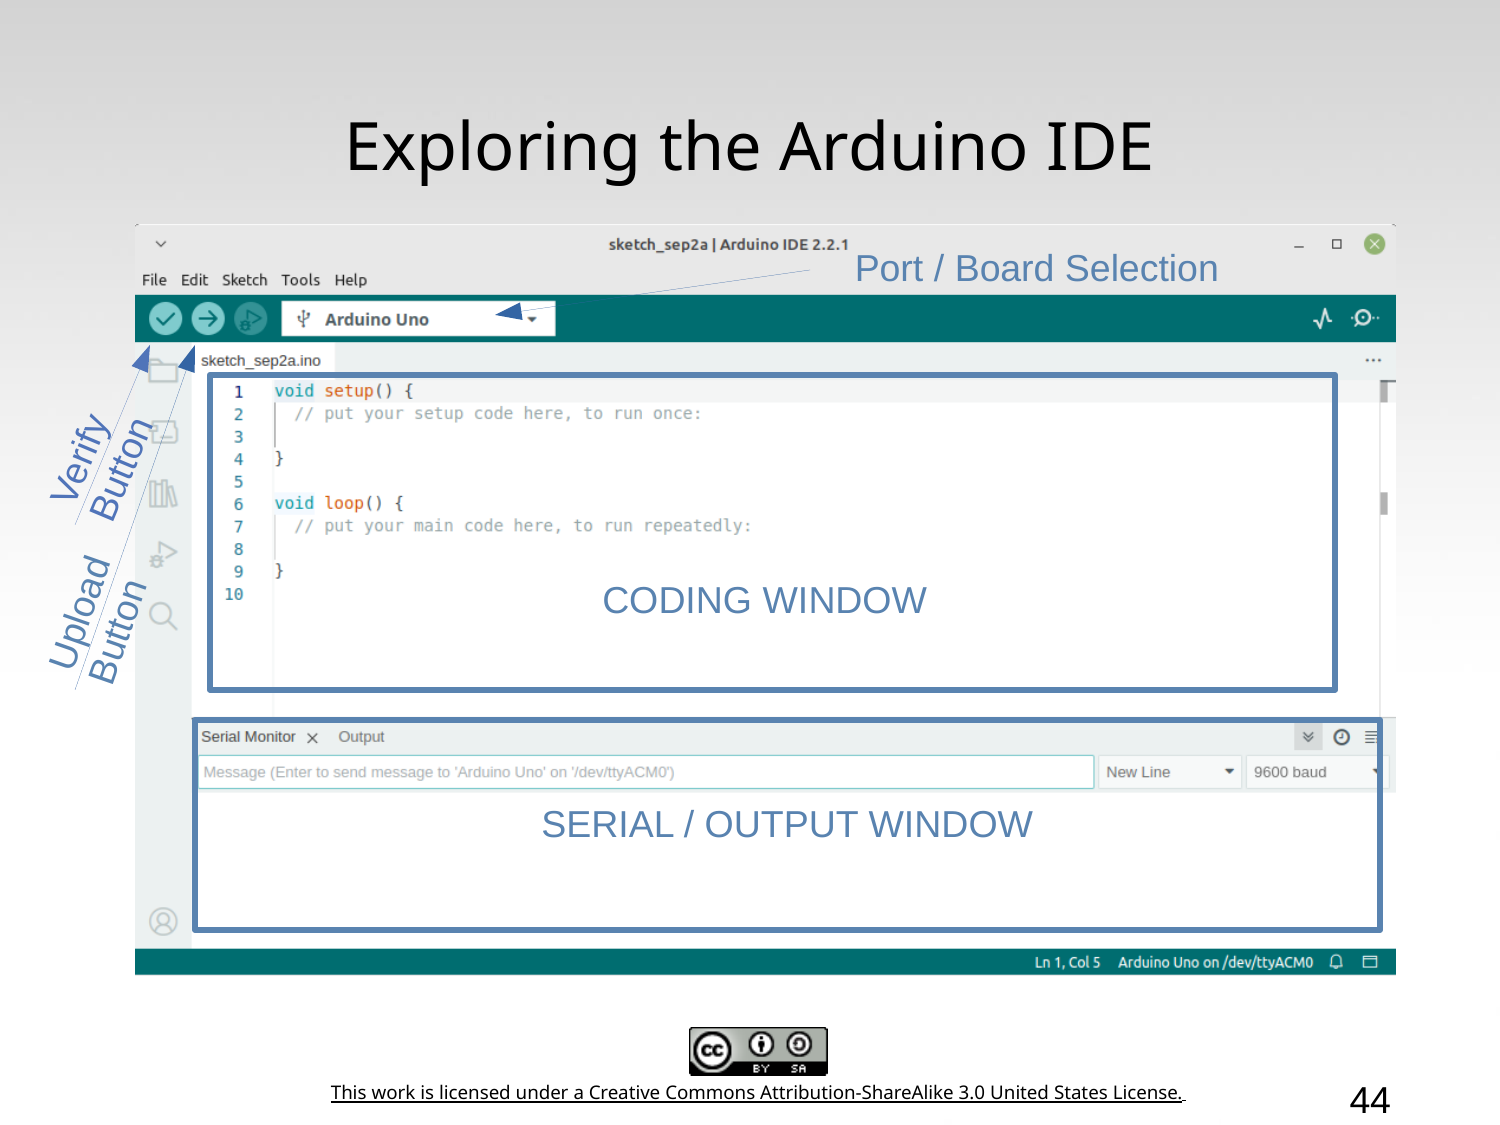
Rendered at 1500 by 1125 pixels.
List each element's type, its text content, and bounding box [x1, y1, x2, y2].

title Exploring the Arduino IDE [112, 49, 1388, 238]
picture [0, 0, 1500, 1125]
text_box SERIAL / OUTPUT WINDOW [195, 719, 1381, 930]
text_box Port / Board Selection [840, 239, 1261, 316]
